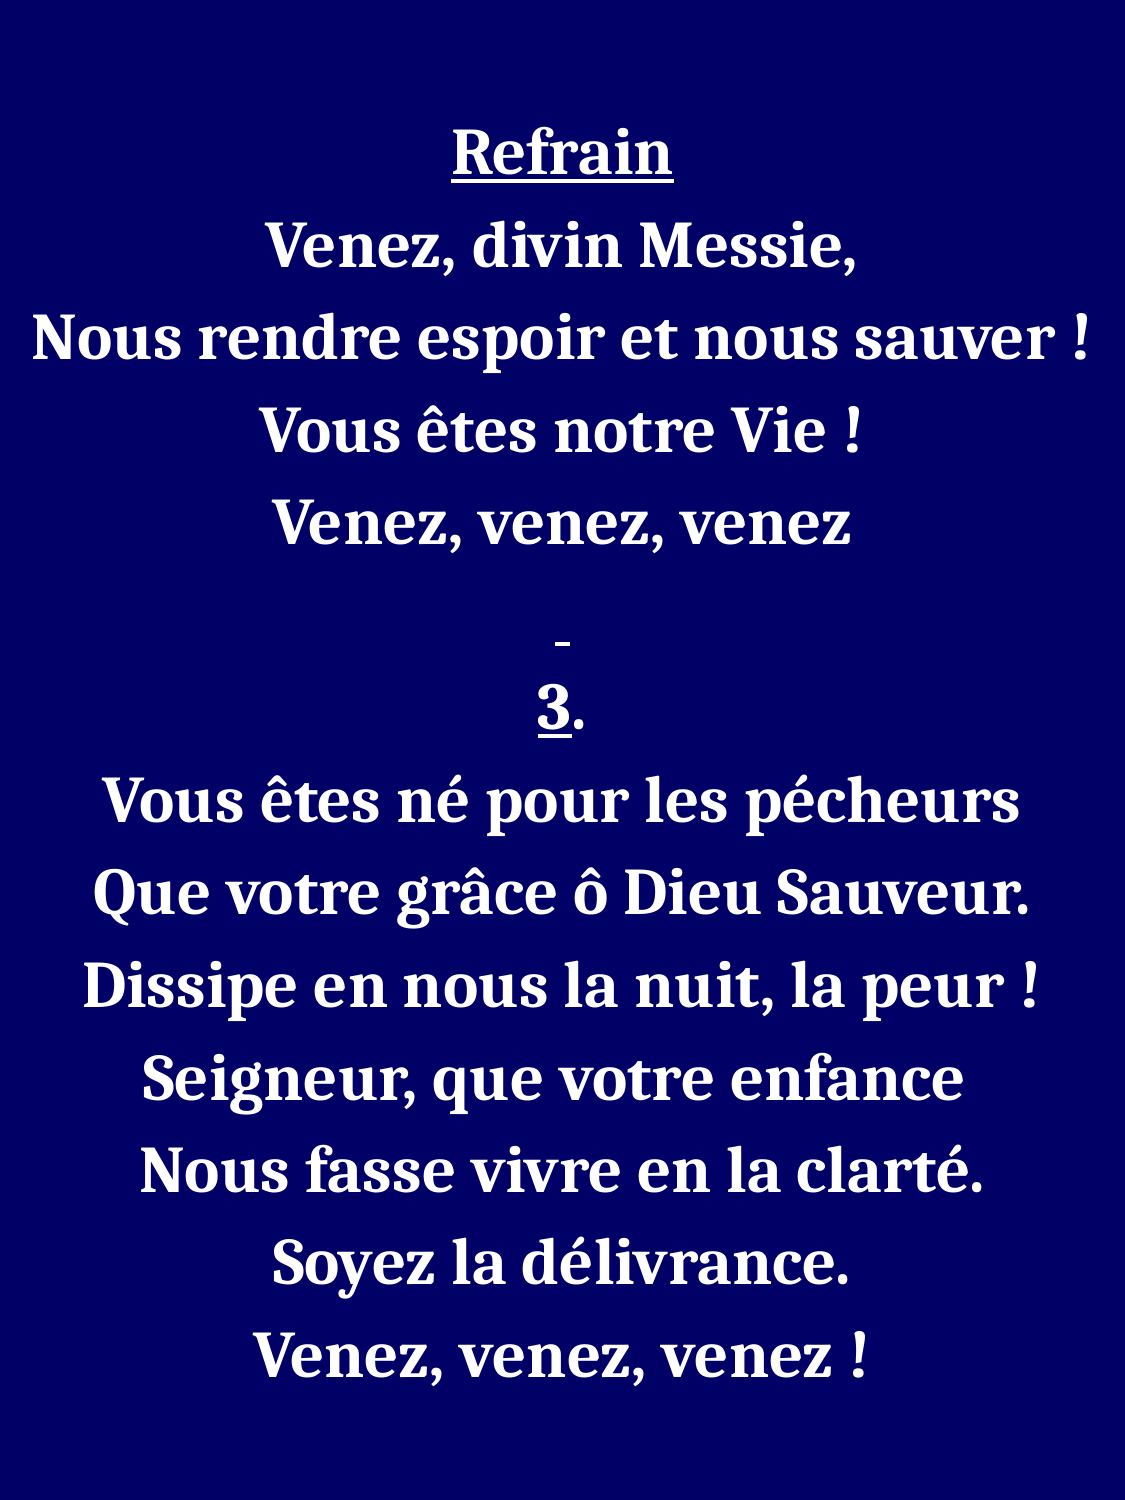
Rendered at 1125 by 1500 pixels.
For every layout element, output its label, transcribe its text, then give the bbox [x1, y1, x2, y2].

text_box Refrain Venez, divin Messie, Nous rendre espoir et nous sauver ! Vous êtes notre Vie ! Venez, venez, venez 3. Vous êtes né pour les pécheurs Que votre grâce ô Dieu Sauveur. Dissipe en nous la nuit, la peur ! Seigneur, que votre enfance Nous fasse vivre en la clarté. Soyez la délivrance. Venez, venez, venez ! [0, 100, 1125, 1488]
